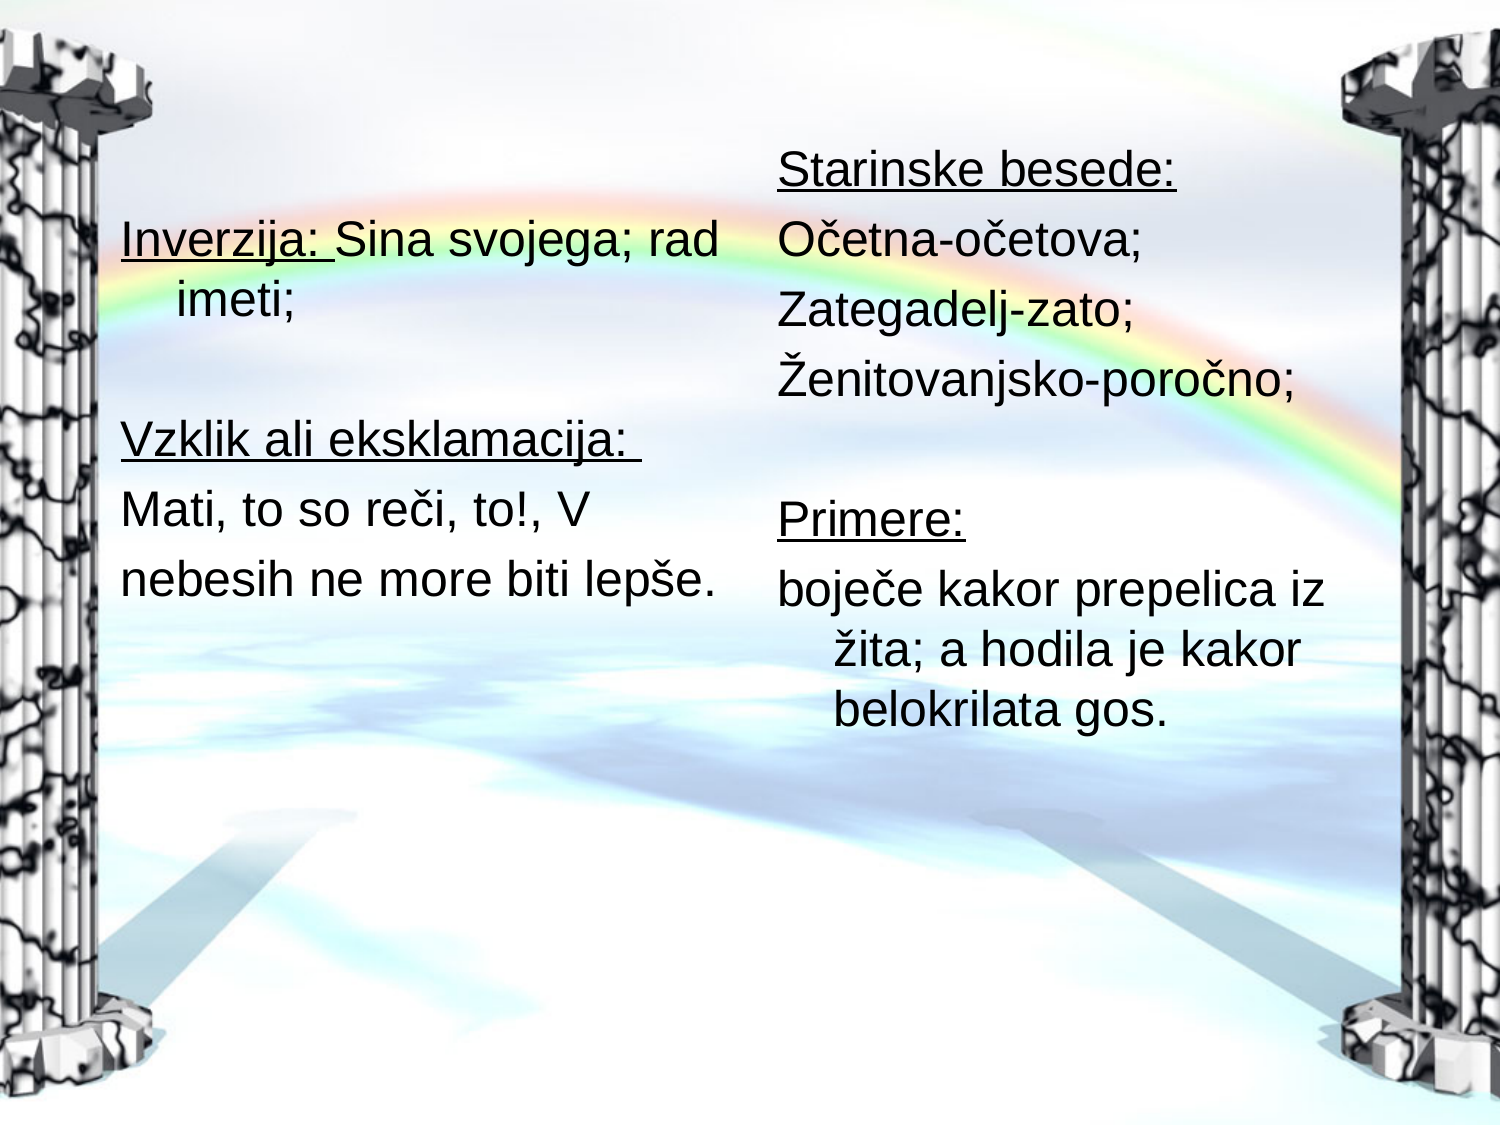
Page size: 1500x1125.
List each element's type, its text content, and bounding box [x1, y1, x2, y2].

picture [0, 0, 1500, 1125]
list Inverzija: Sina svojega; rad imeti; Vzklik ali eksklamacija: Mati, to so reči, to!, V nebesih ne more biti lepše. [105, 128, 738, 1005]
list Starinske besede: Očetna-očetova; Zategadelj-zato; Ženitovanjsko-poročno; Primere: boječe kakor prepelica iz žita; a hodila je kakor belokrilata gos. [761, 128, 1425, 1005]
